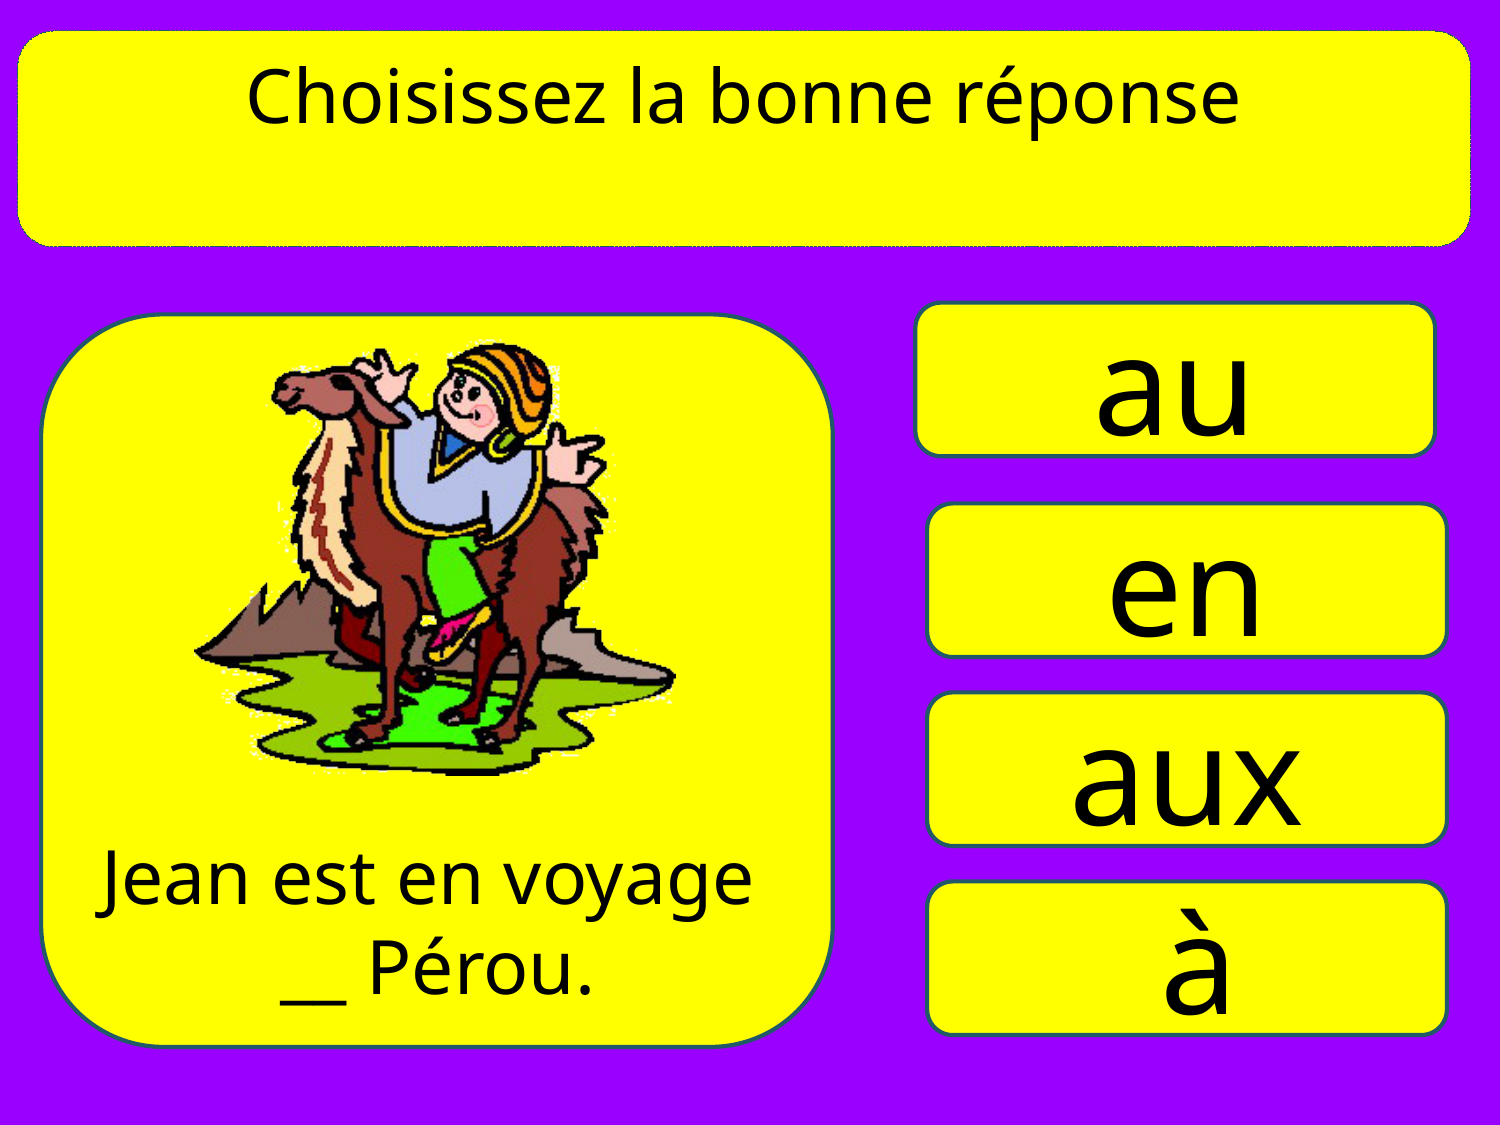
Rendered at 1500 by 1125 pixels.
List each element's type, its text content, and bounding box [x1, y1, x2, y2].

text_box à [997, 869, 1400, 1050]
text_box [927, 692, 986, 847]
text_box en [986, 491, 1388, 672]
text_box [1388, 503, 1447, 658]
text_box [84, 1018, 790, 1047]
text_box Choisissez la bonne réponse [17, 30, 1471, 247]
text_box [915, 302, 974, 457]
text_box [1400, 881, 1447, 1036]
text_box [1376, 302, 1436, 457]
text_box [41, 314, 833, 822]
text_box aux [986, 680, 1388, 861]
picture [194, 338, 676, 776]
text_box [927, 503, 986, 658]
text_box au [974, 290, 1376, 471]
text_box [927, 881, 997, 1036]
text_box [1388, 692, 1447, 847]
text_box Jean est en voyage __ Pérou. [0, 822, 857, 1018]
